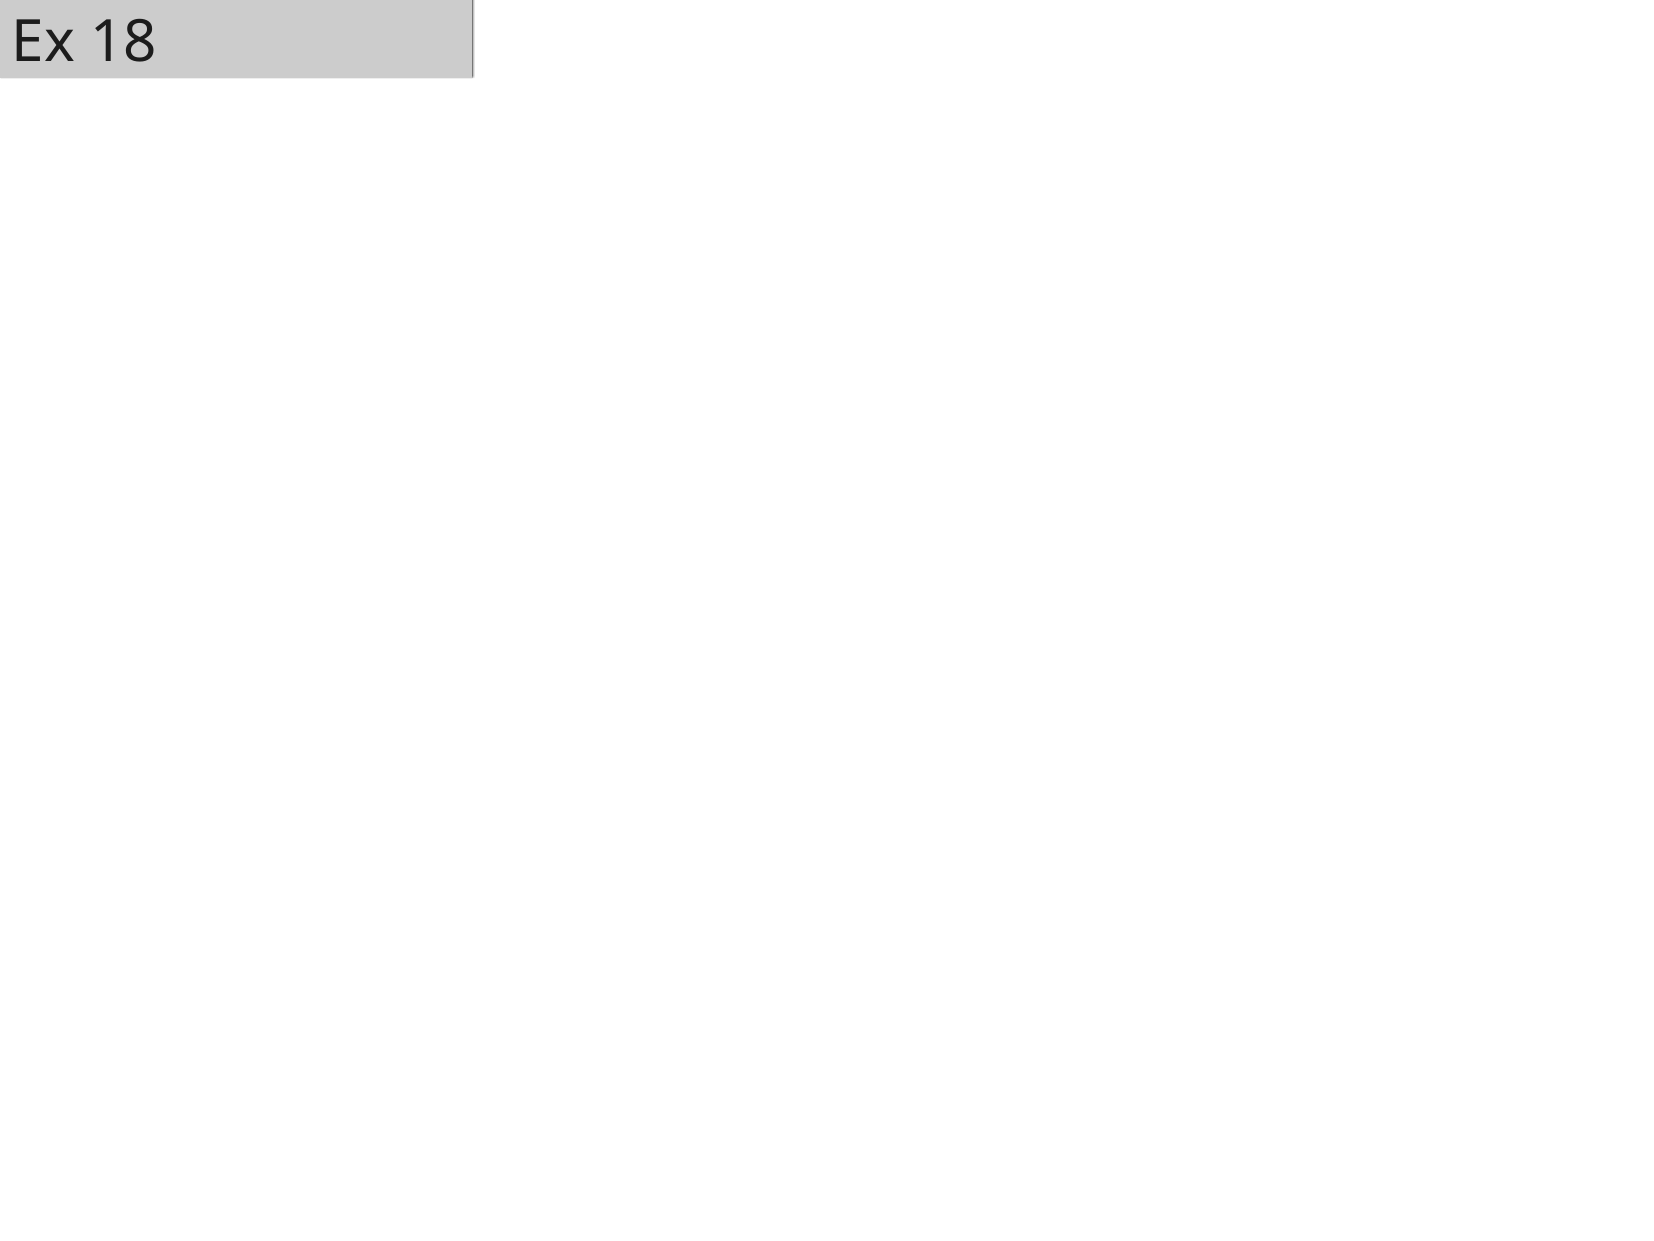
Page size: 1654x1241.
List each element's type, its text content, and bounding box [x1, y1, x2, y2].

title Ex 18 [0, 0, 473, 79]
